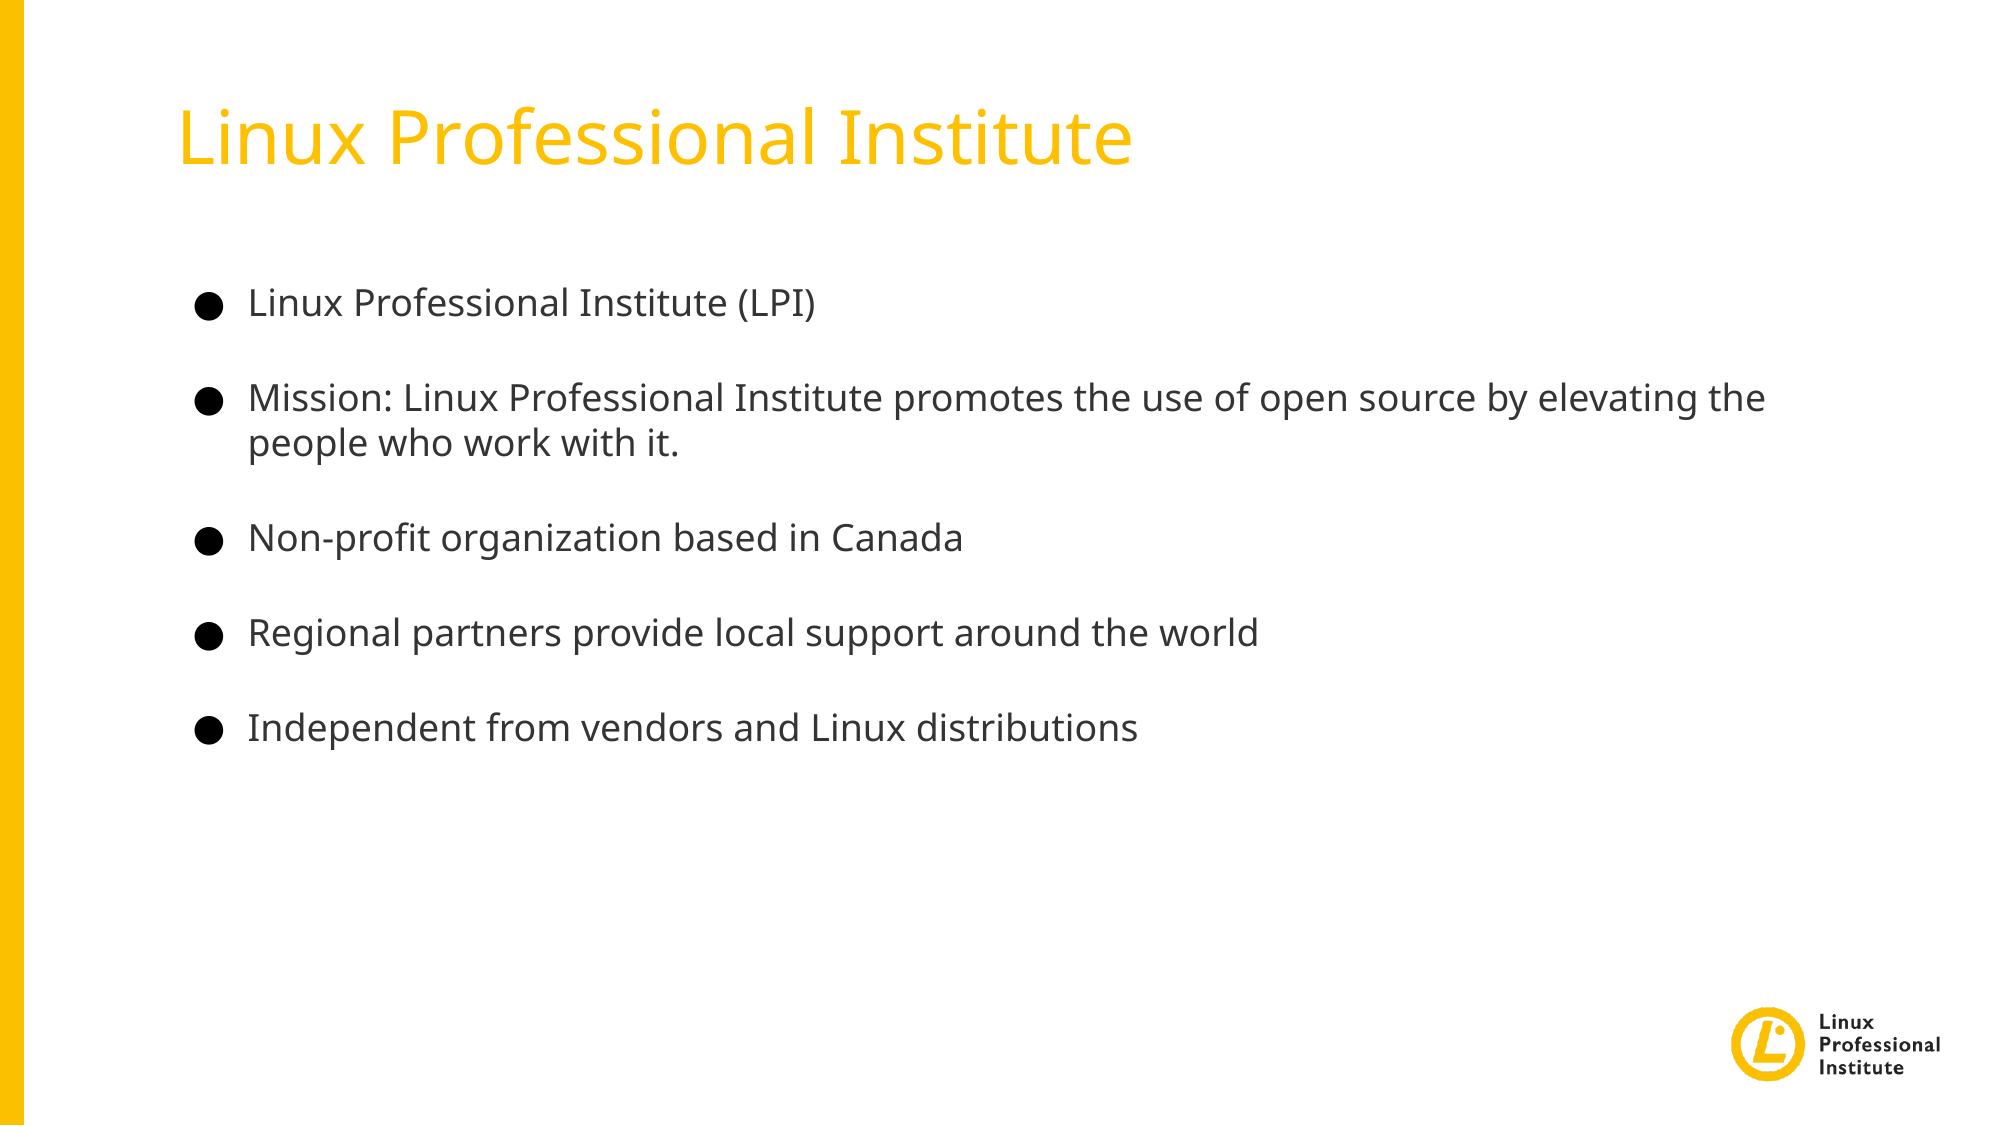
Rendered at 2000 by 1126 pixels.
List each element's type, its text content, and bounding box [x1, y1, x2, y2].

text_box Linux Professional Institute [161, 99, 1886, 261]
text_box Linux Professional Institute (LPI) Mission: Linux Professional Institute promotes the use of open source by elevating the people who work with it. Non-profit organization based in Canada Regional partners provide local support around the world Independent from vendors and Linux distributions [177, 271, 1882, 1040]
picture [1701, 987, 1969, 1101]
text_box [0, 0, 24, 1125]
